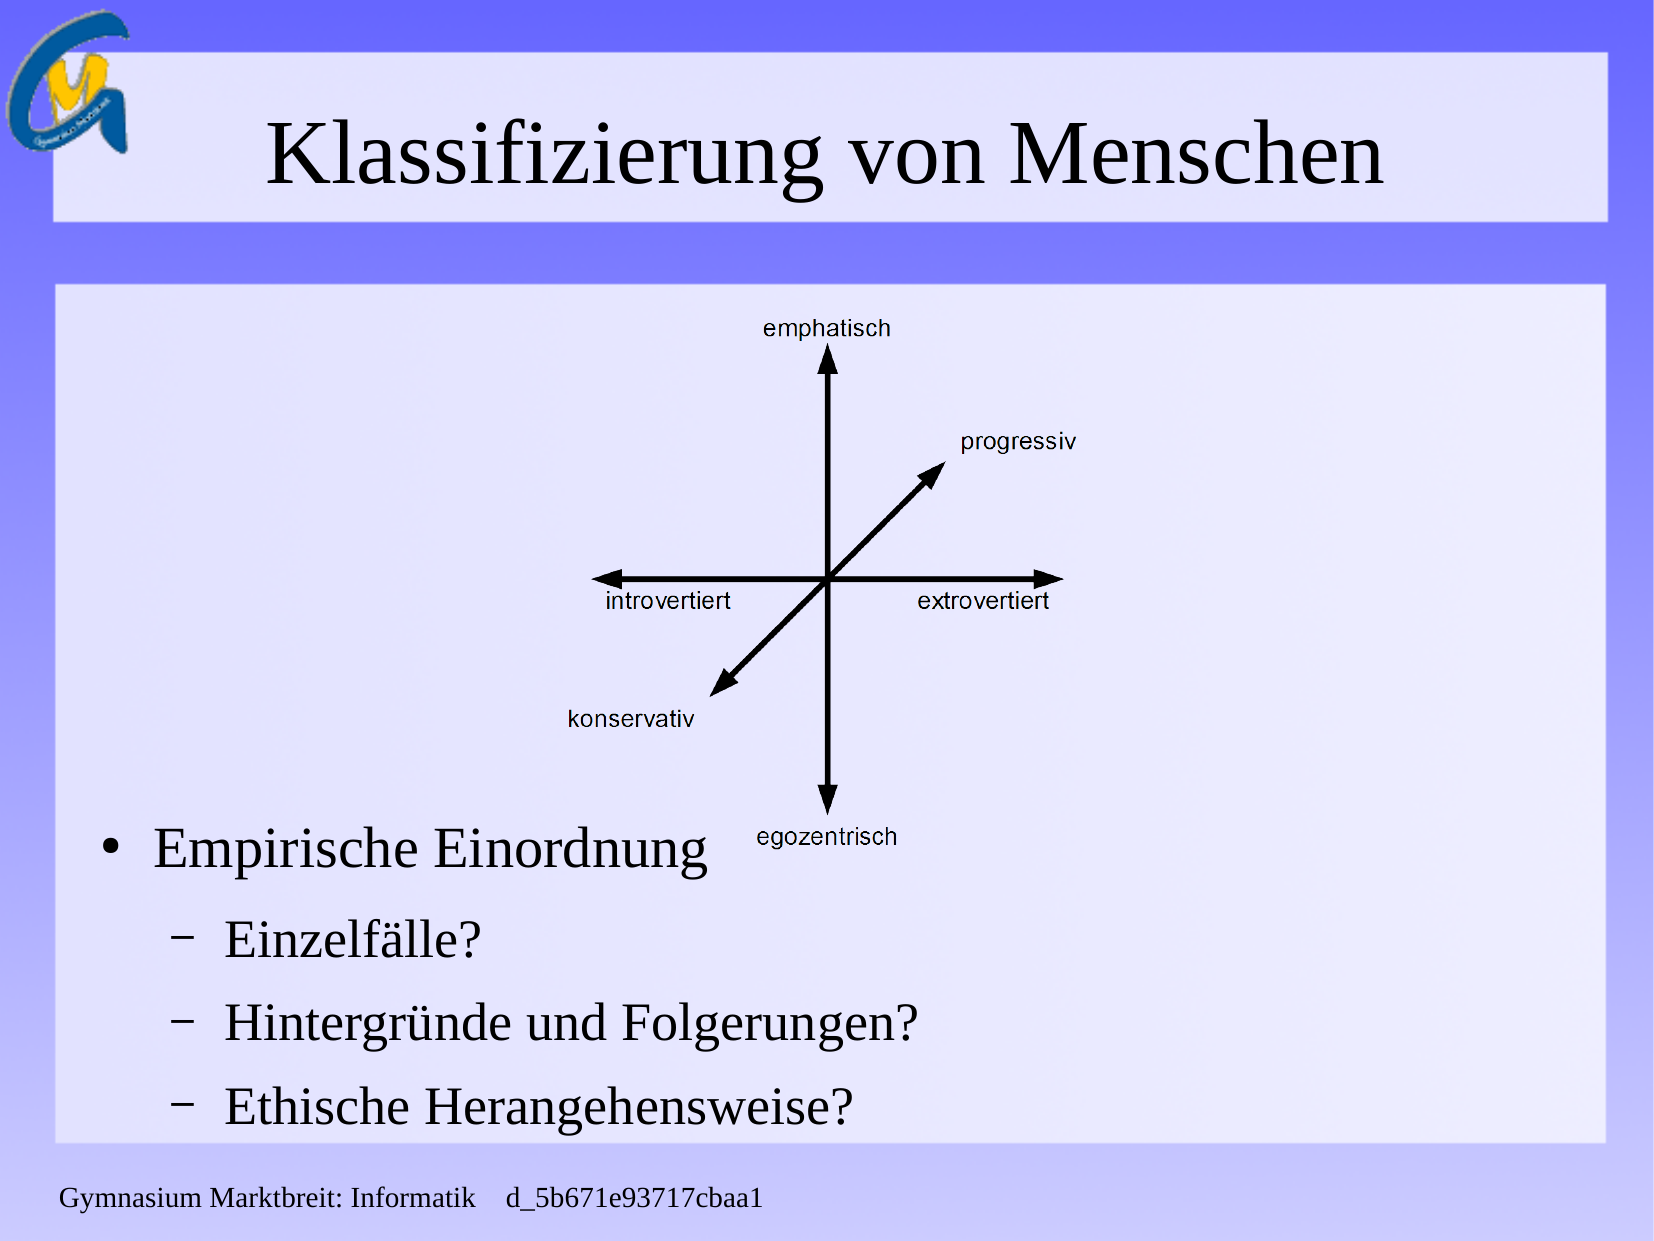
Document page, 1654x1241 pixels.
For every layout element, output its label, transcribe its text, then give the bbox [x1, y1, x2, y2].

picture [0, 0, 1654, 1241]
title Klassifizierung von Menschen [82, 49, 1571, 257]
list Empirische Einordnung Einzelfälle? Hintergründe und Folgerungen? Ethische Herangehensweise? [82, 814, 1571, 1141]
